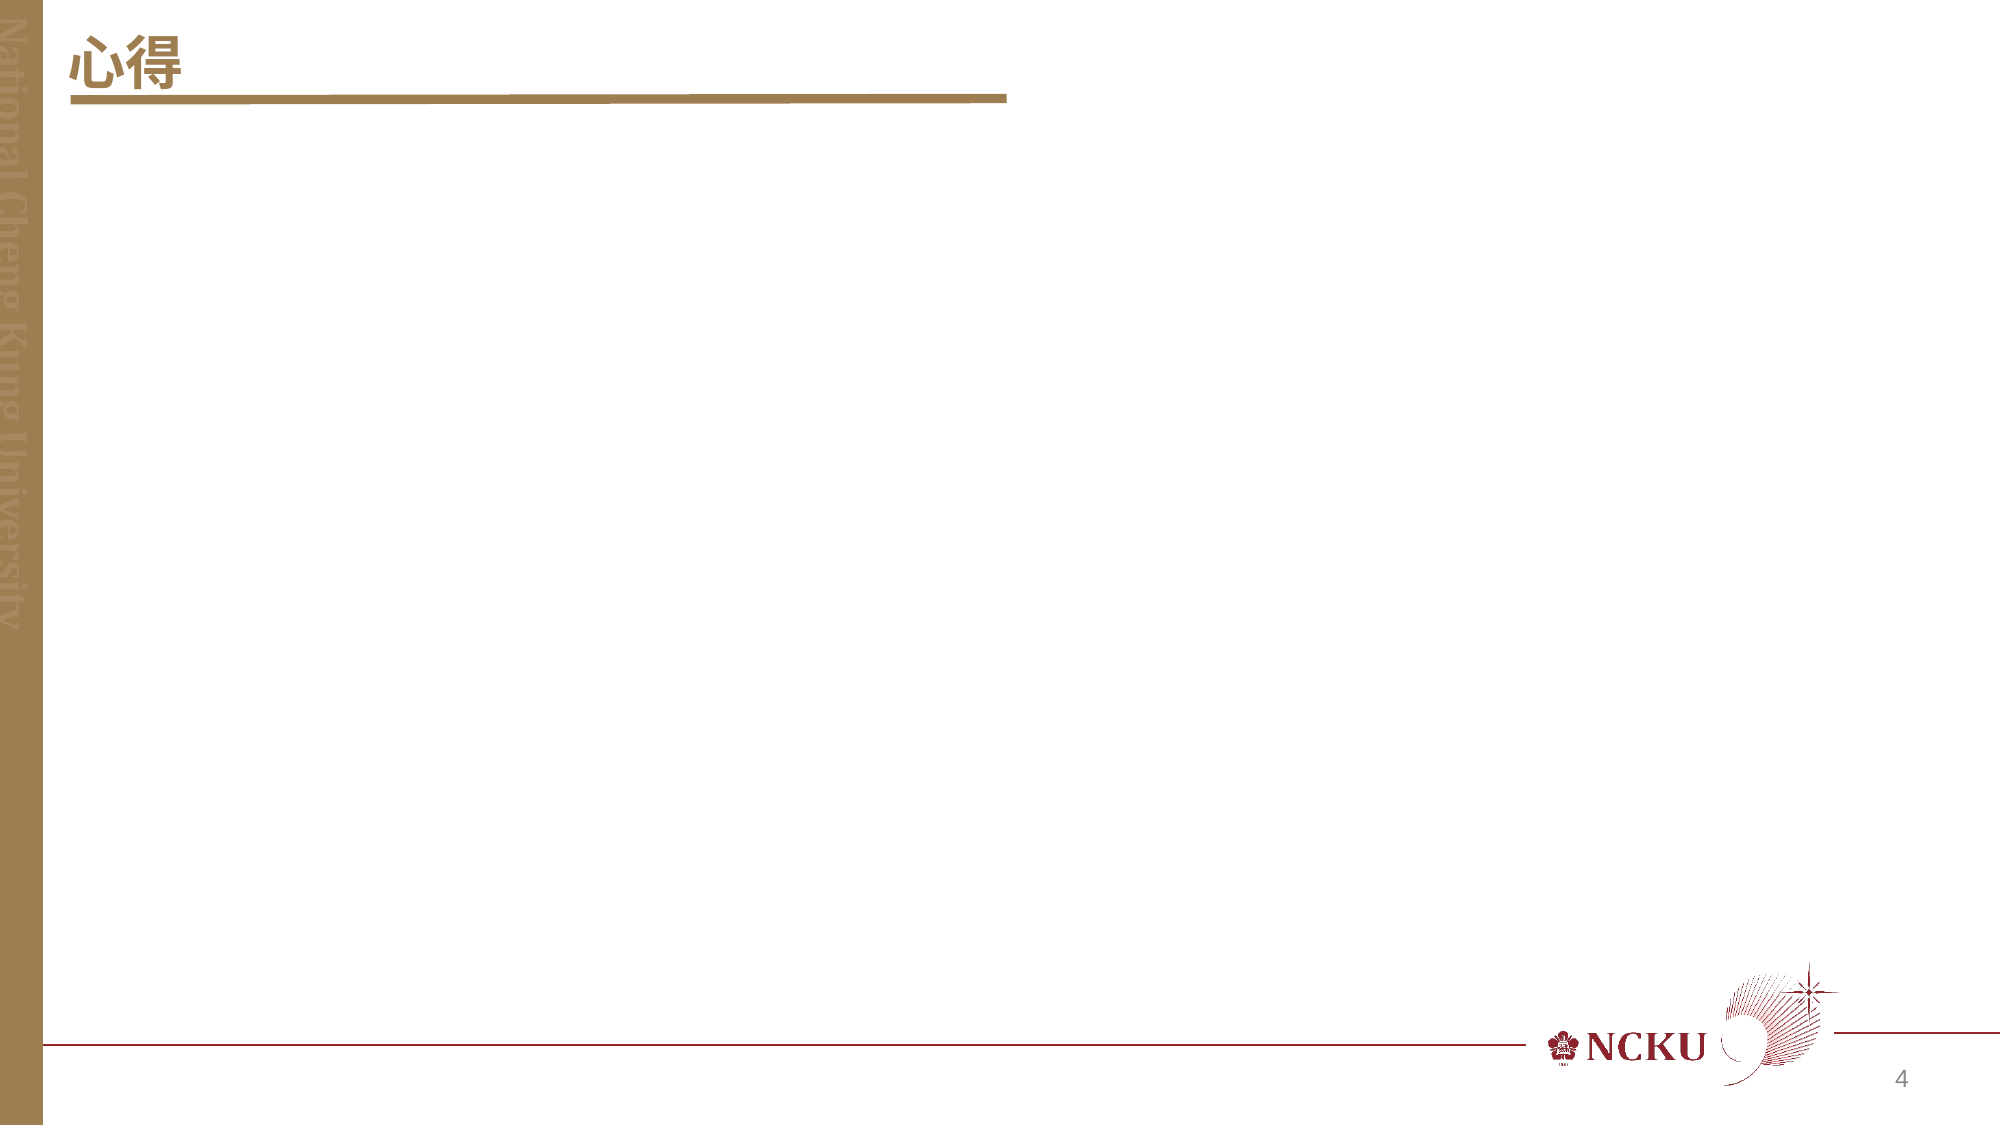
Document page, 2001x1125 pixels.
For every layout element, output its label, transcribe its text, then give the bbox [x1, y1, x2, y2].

text_box 心得 [52, 18, 1498, 104]
text_box 4 [1880, 1047, 1970, 1108]
